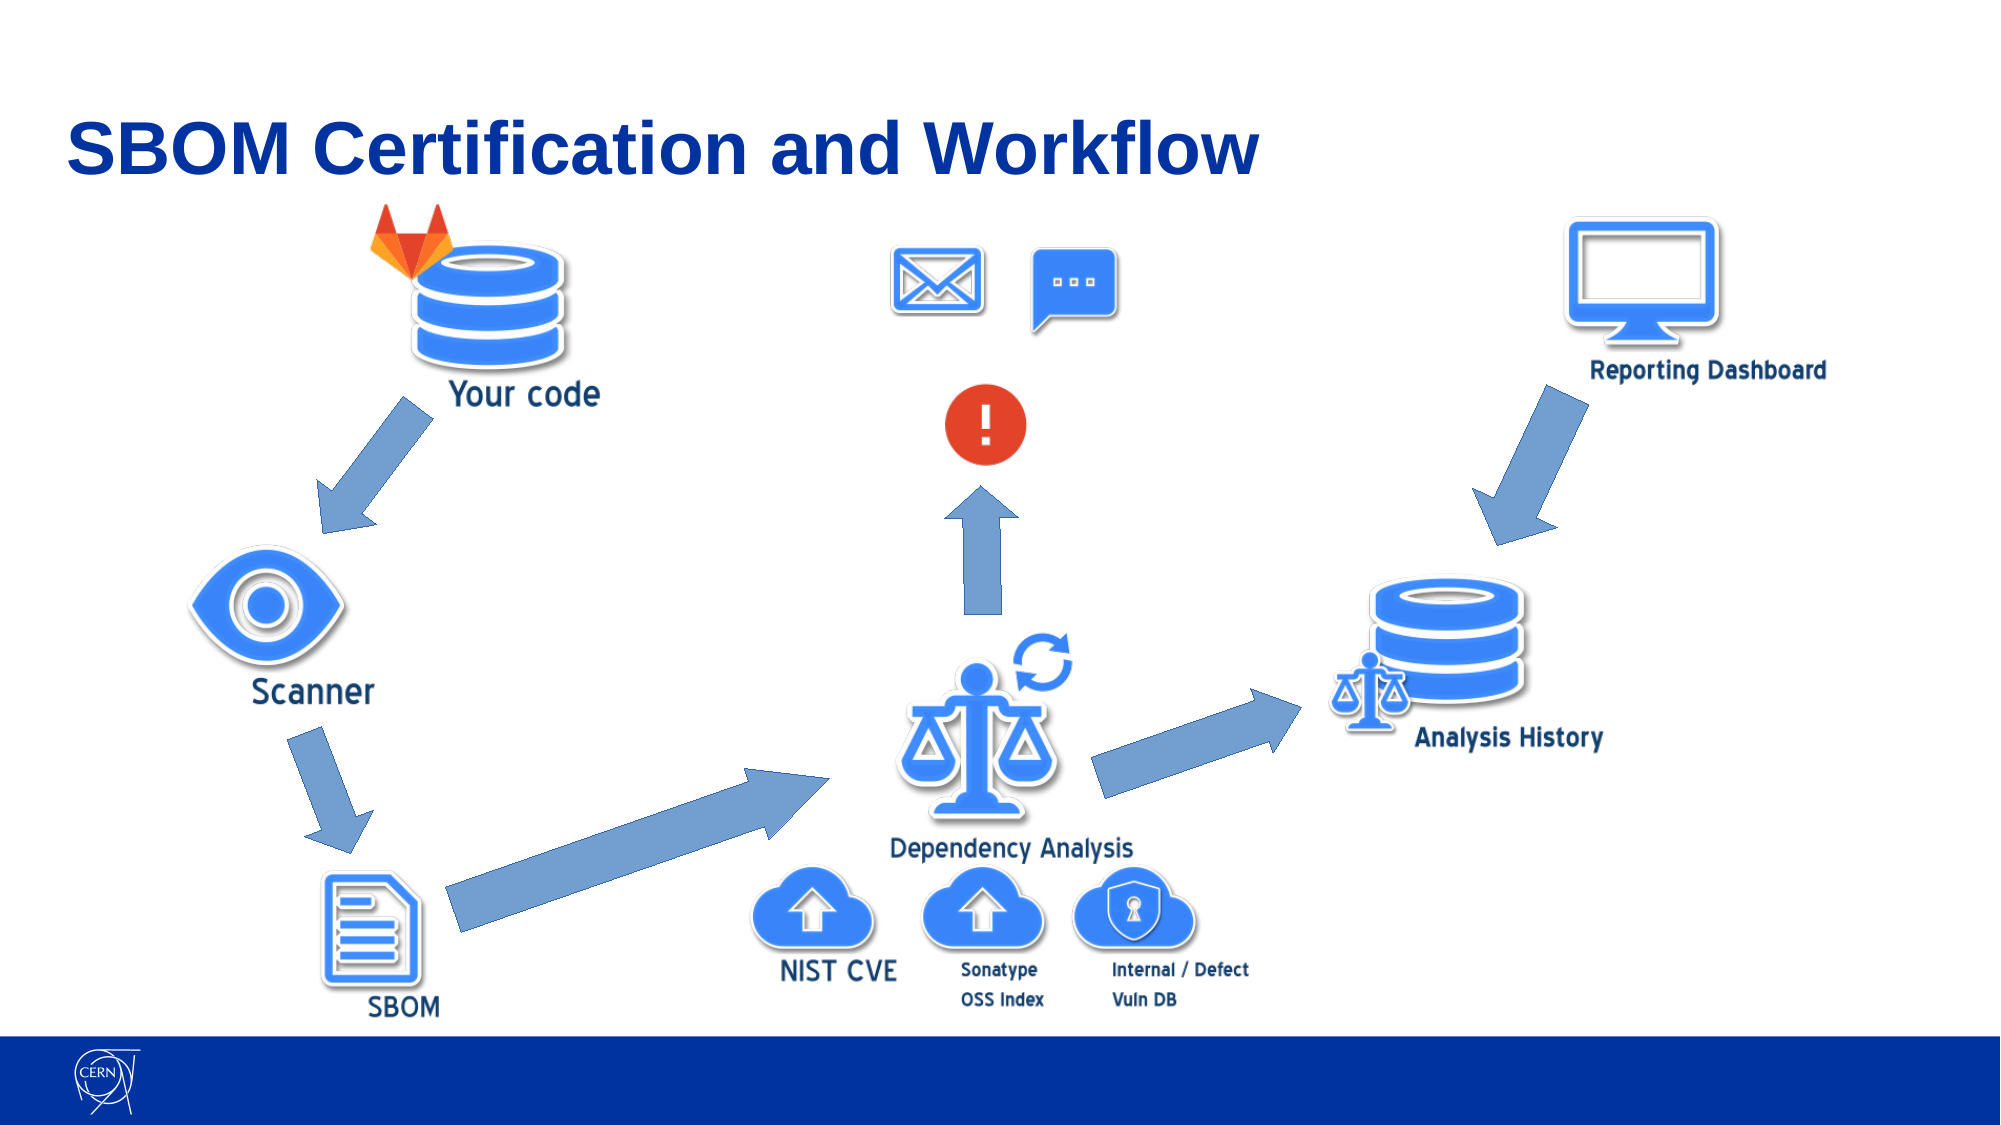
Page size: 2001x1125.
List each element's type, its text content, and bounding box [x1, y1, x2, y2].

text_box [1472, 384, 1589, 546]
text_box [944, 485, 1019, 615]
title SBOM Certification and Workflow [66, 61, 1933, 237]
picture [0, 138, 2000, 1125]
text_box [287, 726, 374, 854]
text_box [445, 768, 830, 933]
text_box [316, 396, 434, 534]
text_box [1091, 688, 1302, 799]
